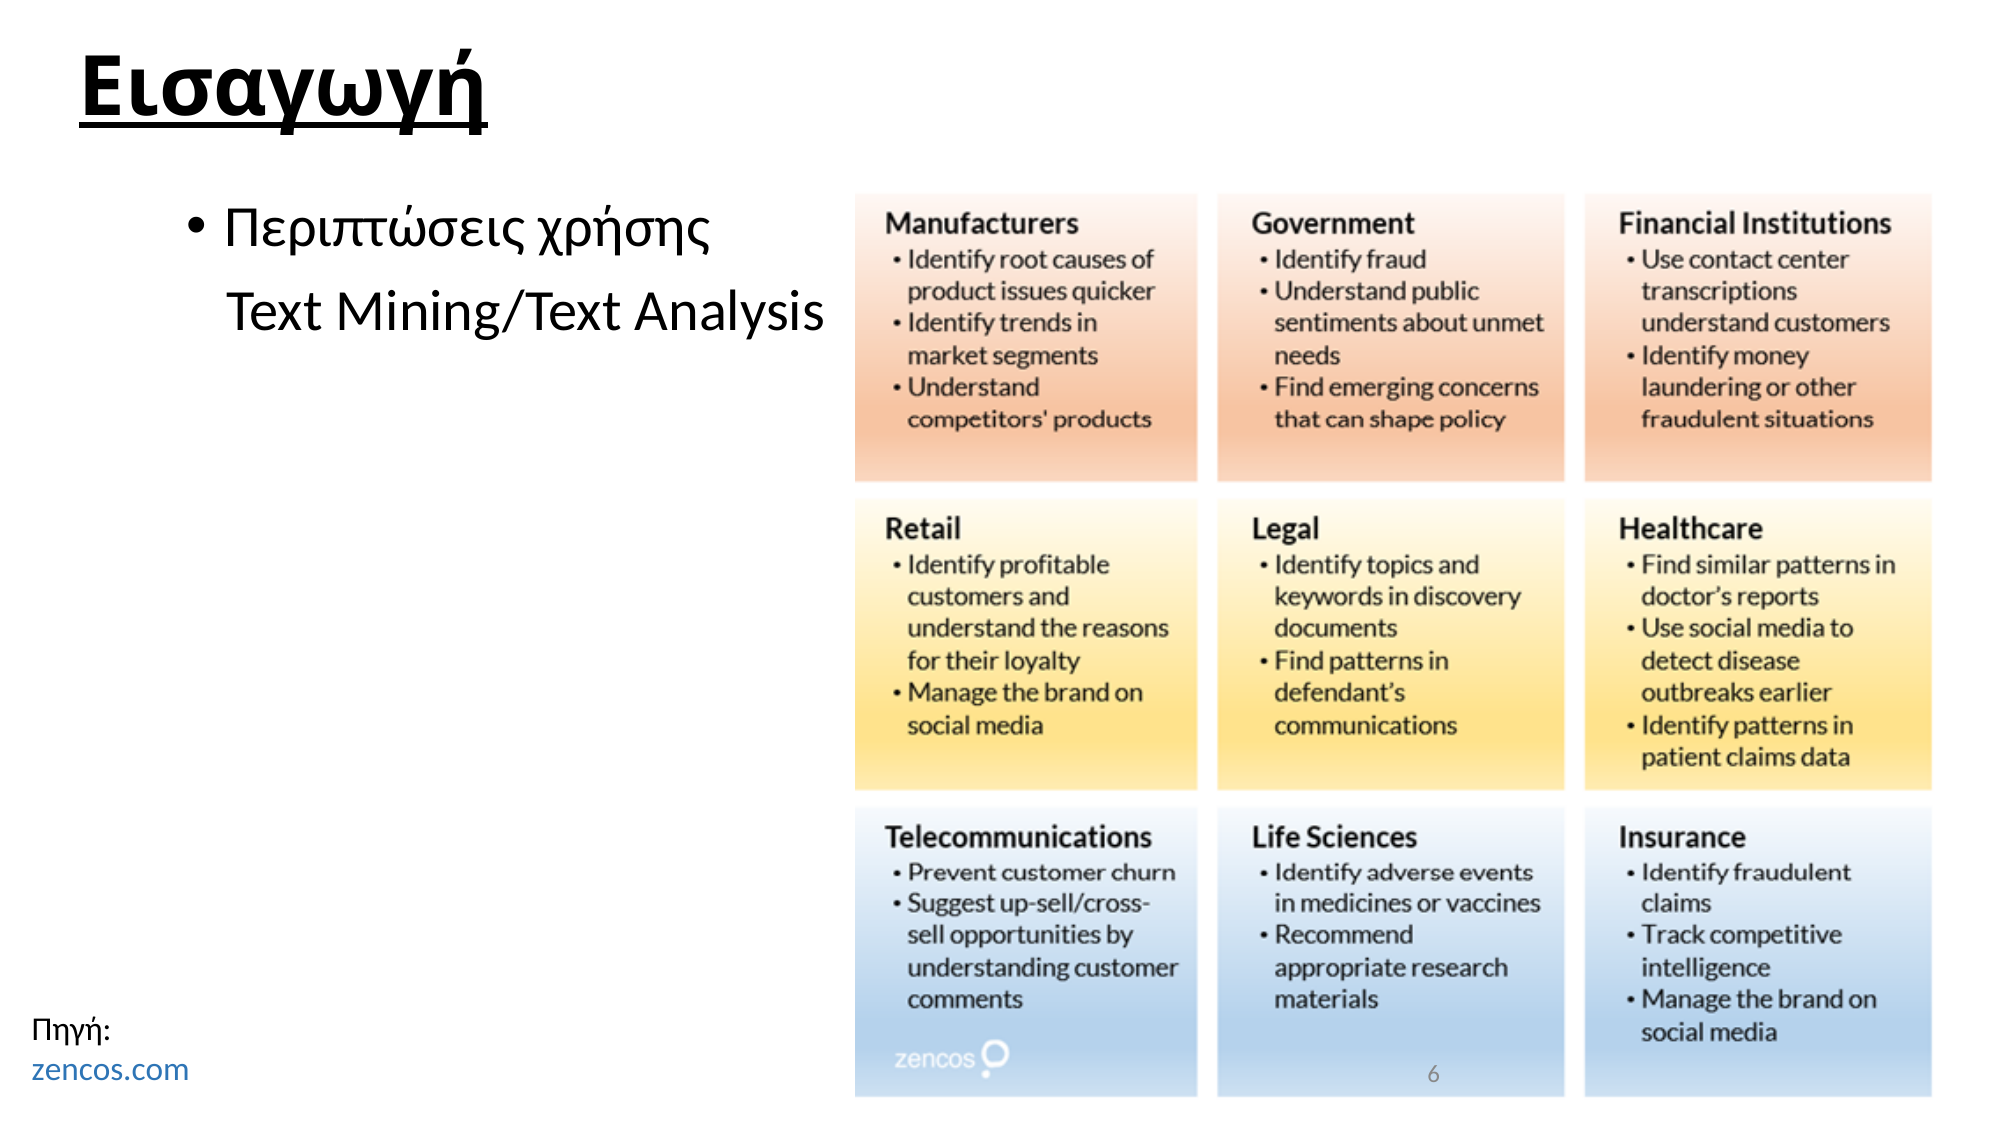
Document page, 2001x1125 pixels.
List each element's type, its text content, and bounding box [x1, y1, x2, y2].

picture [855, 189, 1934, 1106]
title Εισαγωγή [63, 30, 684, 147]
text_box Πηγή: zencos.com [16, 999, 409, 1096]
text_box [1412, 1042, 1863, 1103]
list Περιπτώσεις χρήσης Text Mining/Text Analysis [171, 189, 855, 945]
